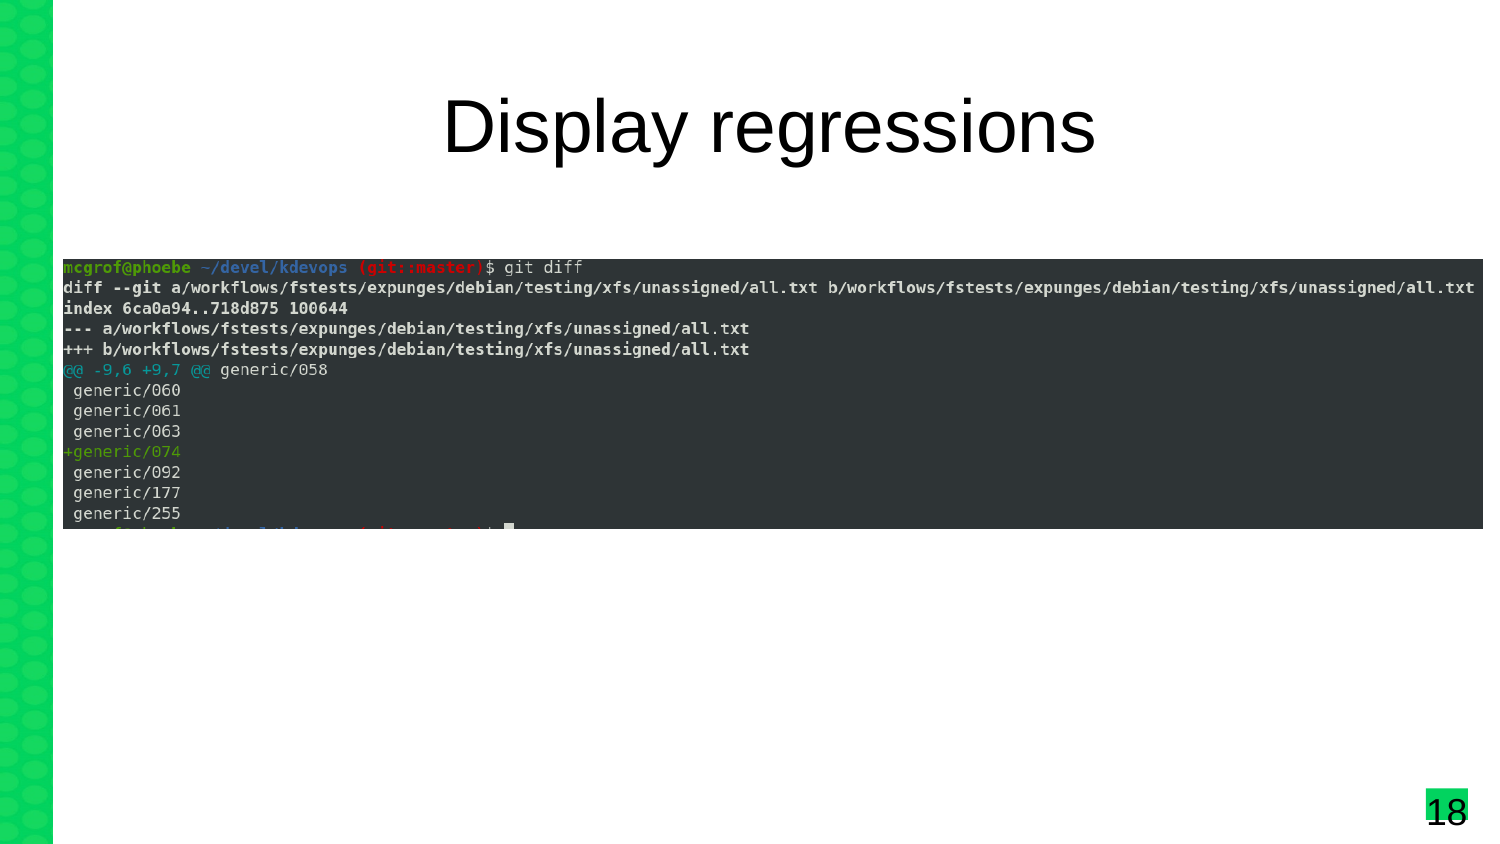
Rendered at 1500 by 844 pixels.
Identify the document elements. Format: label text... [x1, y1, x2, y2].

picture [63, 259, 1483, 529]
picture [0, 0, 53, 844]
text_box Display regressions [143, 70, 1397, 192]
text_box <number> [1425, 788, 1468, 820]
